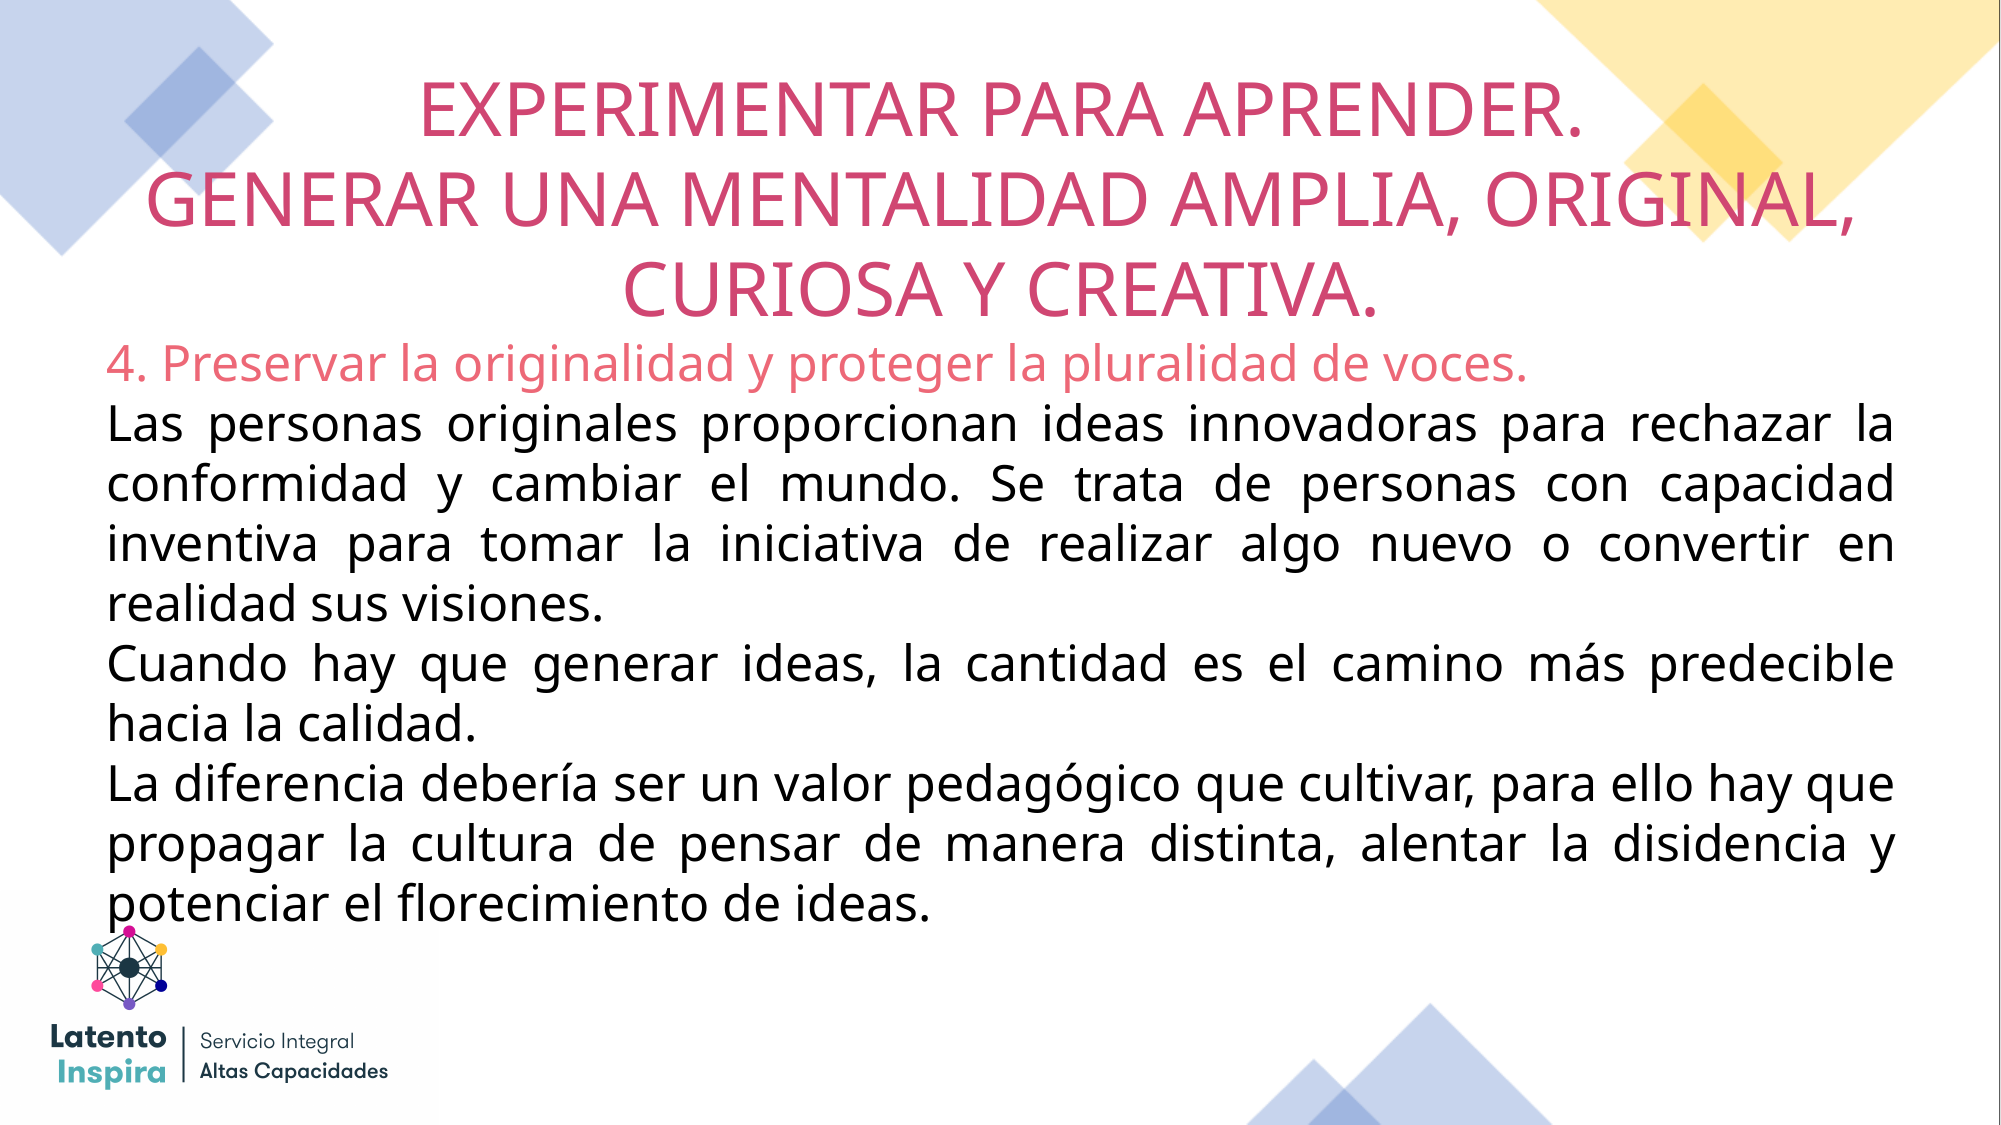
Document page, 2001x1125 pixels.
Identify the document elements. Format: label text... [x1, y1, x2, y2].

text_box EXPERIMENTAR PARA APRENDER. GENERAR UNA MENTALIDAD AMPLIA, ORIGINAL, CURIOSA Y CREATIVA. 4. Preservar la originalidad y proteger la pluralidad de voces. Las personas originales proporcionan ideas innovadoras para rechazar la conformidad y cambiar el mundo. Se trata de personas con capacidad inventiva para tomar la iniciativa de realizar algo nuevo o convertir en realidad sus visiones. Cuando hay que generar ideas, la cantidad es el camino más predecible hacia la calidad. La diferencia debería ser un valor pedagógico que cultivar, para ello hay que propagar la cultura de pensar de manera distinta, alentar la disidencia y potenciar el florecimiento de ideas. [91, 53, 1912, 939]
picture [0, 0, 2001, 1125]
